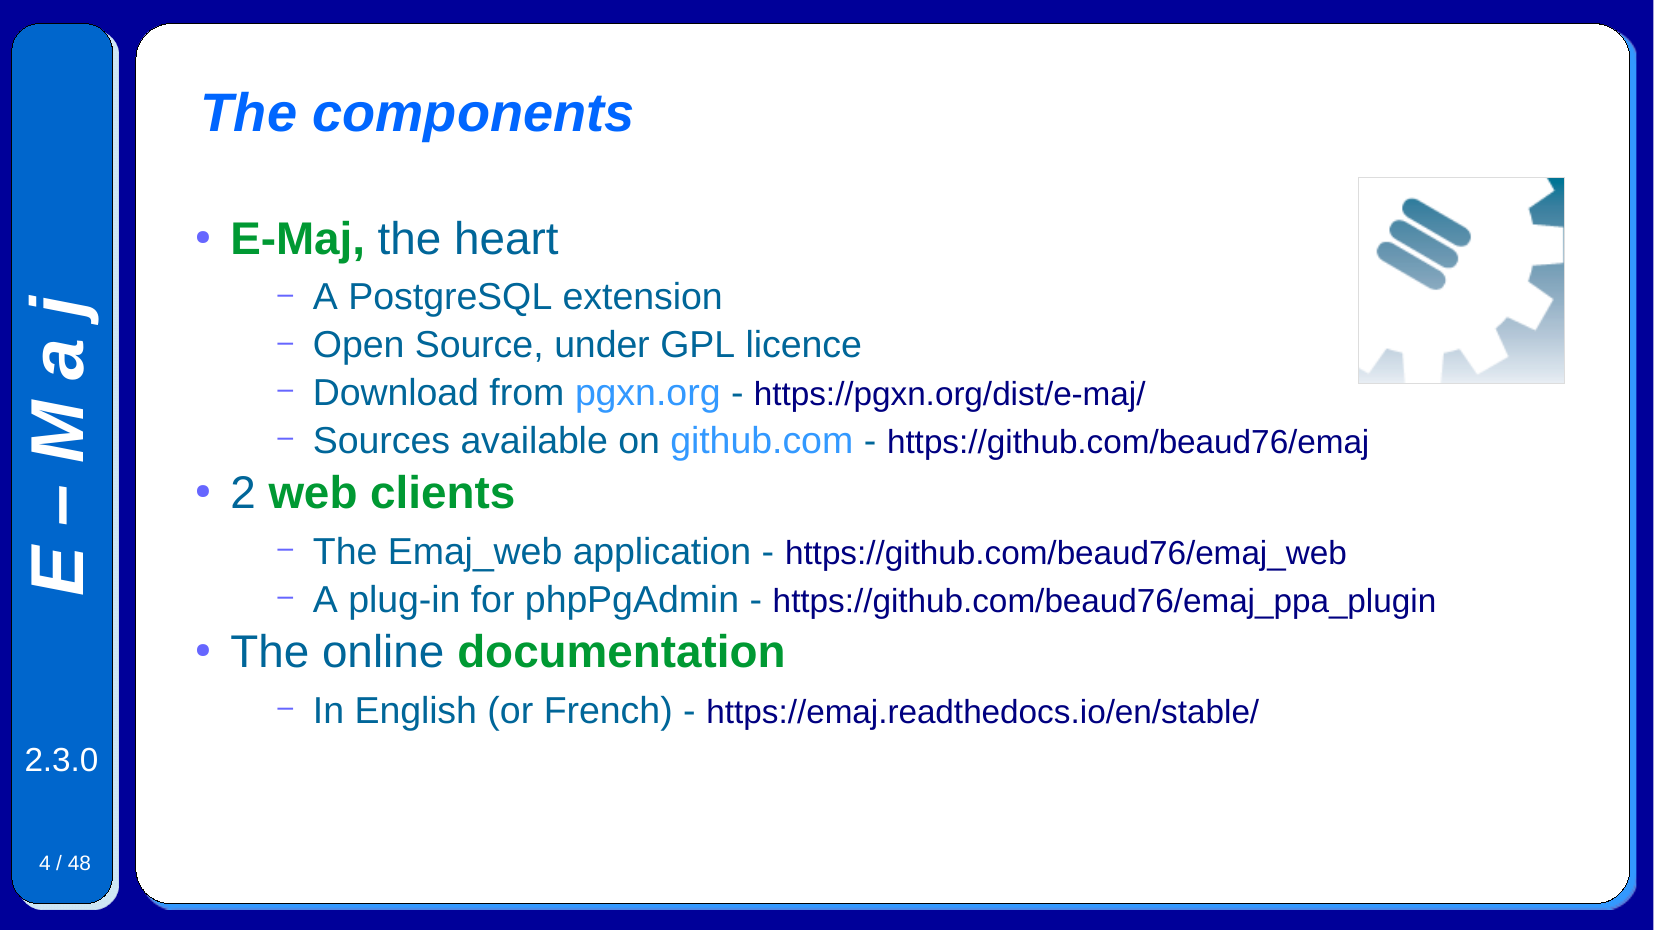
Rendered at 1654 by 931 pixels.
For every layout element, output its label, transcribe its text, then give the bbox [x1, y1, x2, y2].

picture [1358, 177, 1565, 384]
title The components [200, 34, 1575, 191]
list E-Maj, the heart A PostgreSQL extension Open Source, under GPL licence Download from pgxn.org - https://pgxn.org/dist/e-maj/ Sources available on github.com - https://github.com/beaud76/emaj 2 web clients The Emaj_web application - https://github.com/beaud76/emaj_web A plug-in for phpPgAdmin - https://github.com/beaud76/emaj_ppa_plugin The online documentation In English (or French) - https://emaj.readthedocs.io/en/stable/ [177, 212, 1587, 804]
